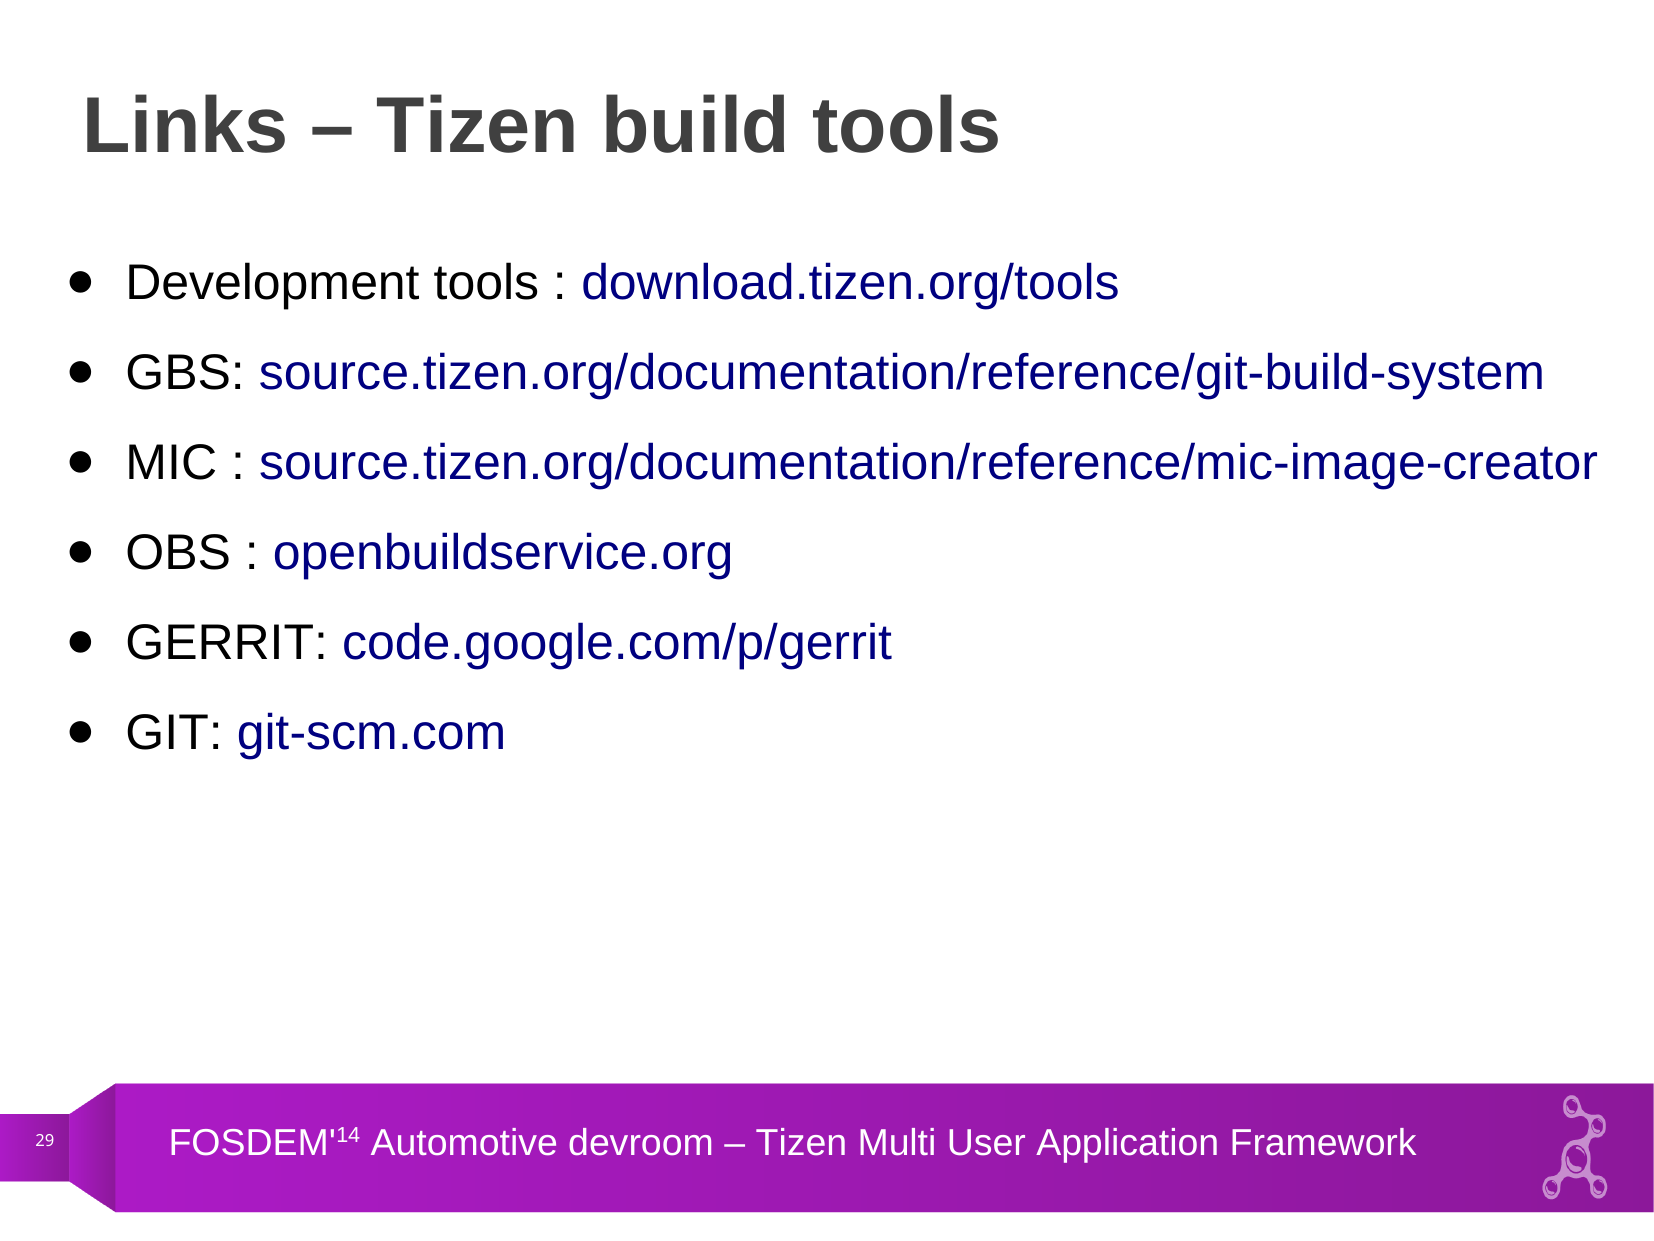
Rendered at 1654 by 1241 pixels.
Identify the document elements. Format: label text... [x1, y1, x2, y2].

list Development tools : download.tizen.org/tools GBS: source.tizen.org/documentation/reference/git-build-system MIC : source.tizen.org/documentation/reference/mic-image-creator OBS : openbuildservice.org GERRIT: code.google.com/p/gerrit GIT: git-scm.com [35, 249, 1619, 969]
title Links – Tizen build tools [82, 73, 1571, 235]
picture [0, 0, 1654, 1241]
